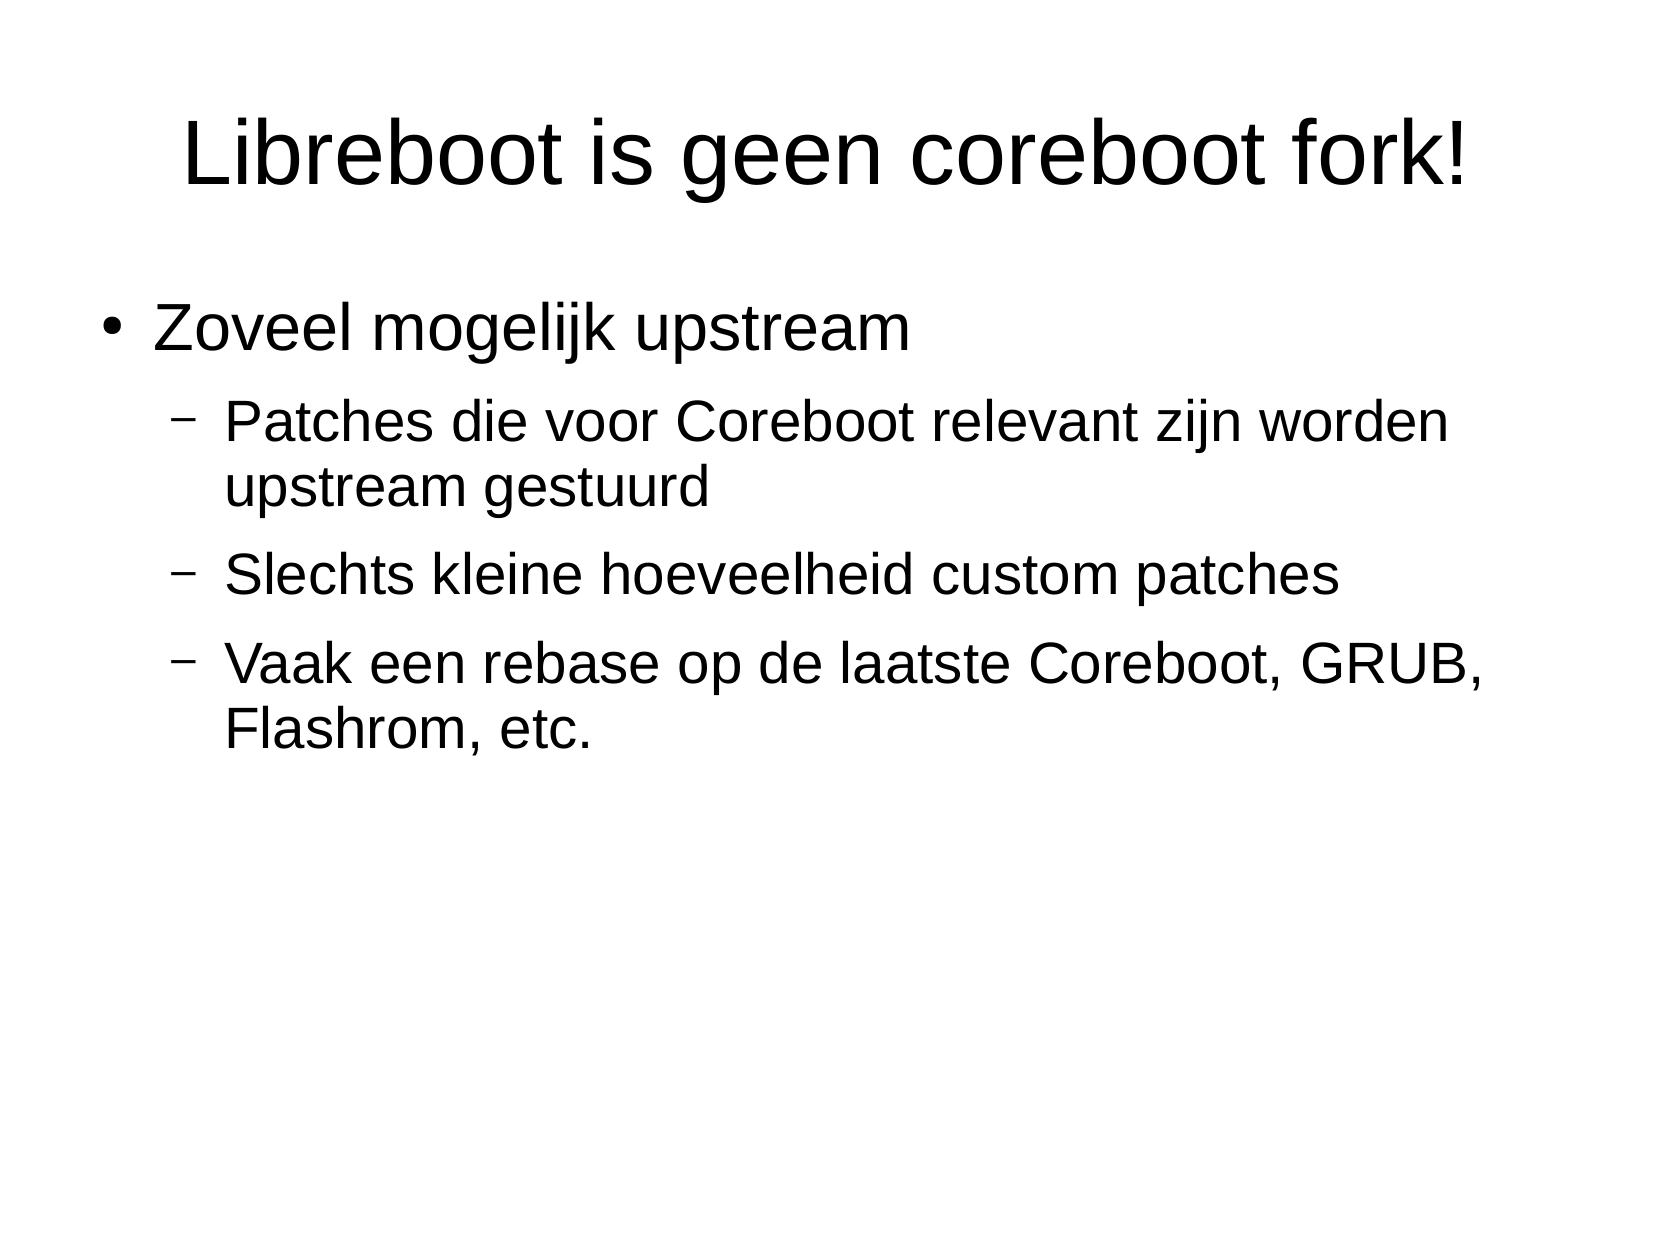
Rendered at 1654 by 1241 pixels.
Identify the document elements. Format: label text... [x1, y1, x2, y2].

list Zoveel mogelijk upstream Patches die voor Coreboot relevant zijn worden upstream gestuurd Slechts kleine hoeveelheid custom patches Vaak een rebase op de laatste Coreboot, GRUB, Flashrom, etc. [82, 290, 1571, 1010]
title Libreboot is geen coreboot fork! [82, 49, 1571, 257]
